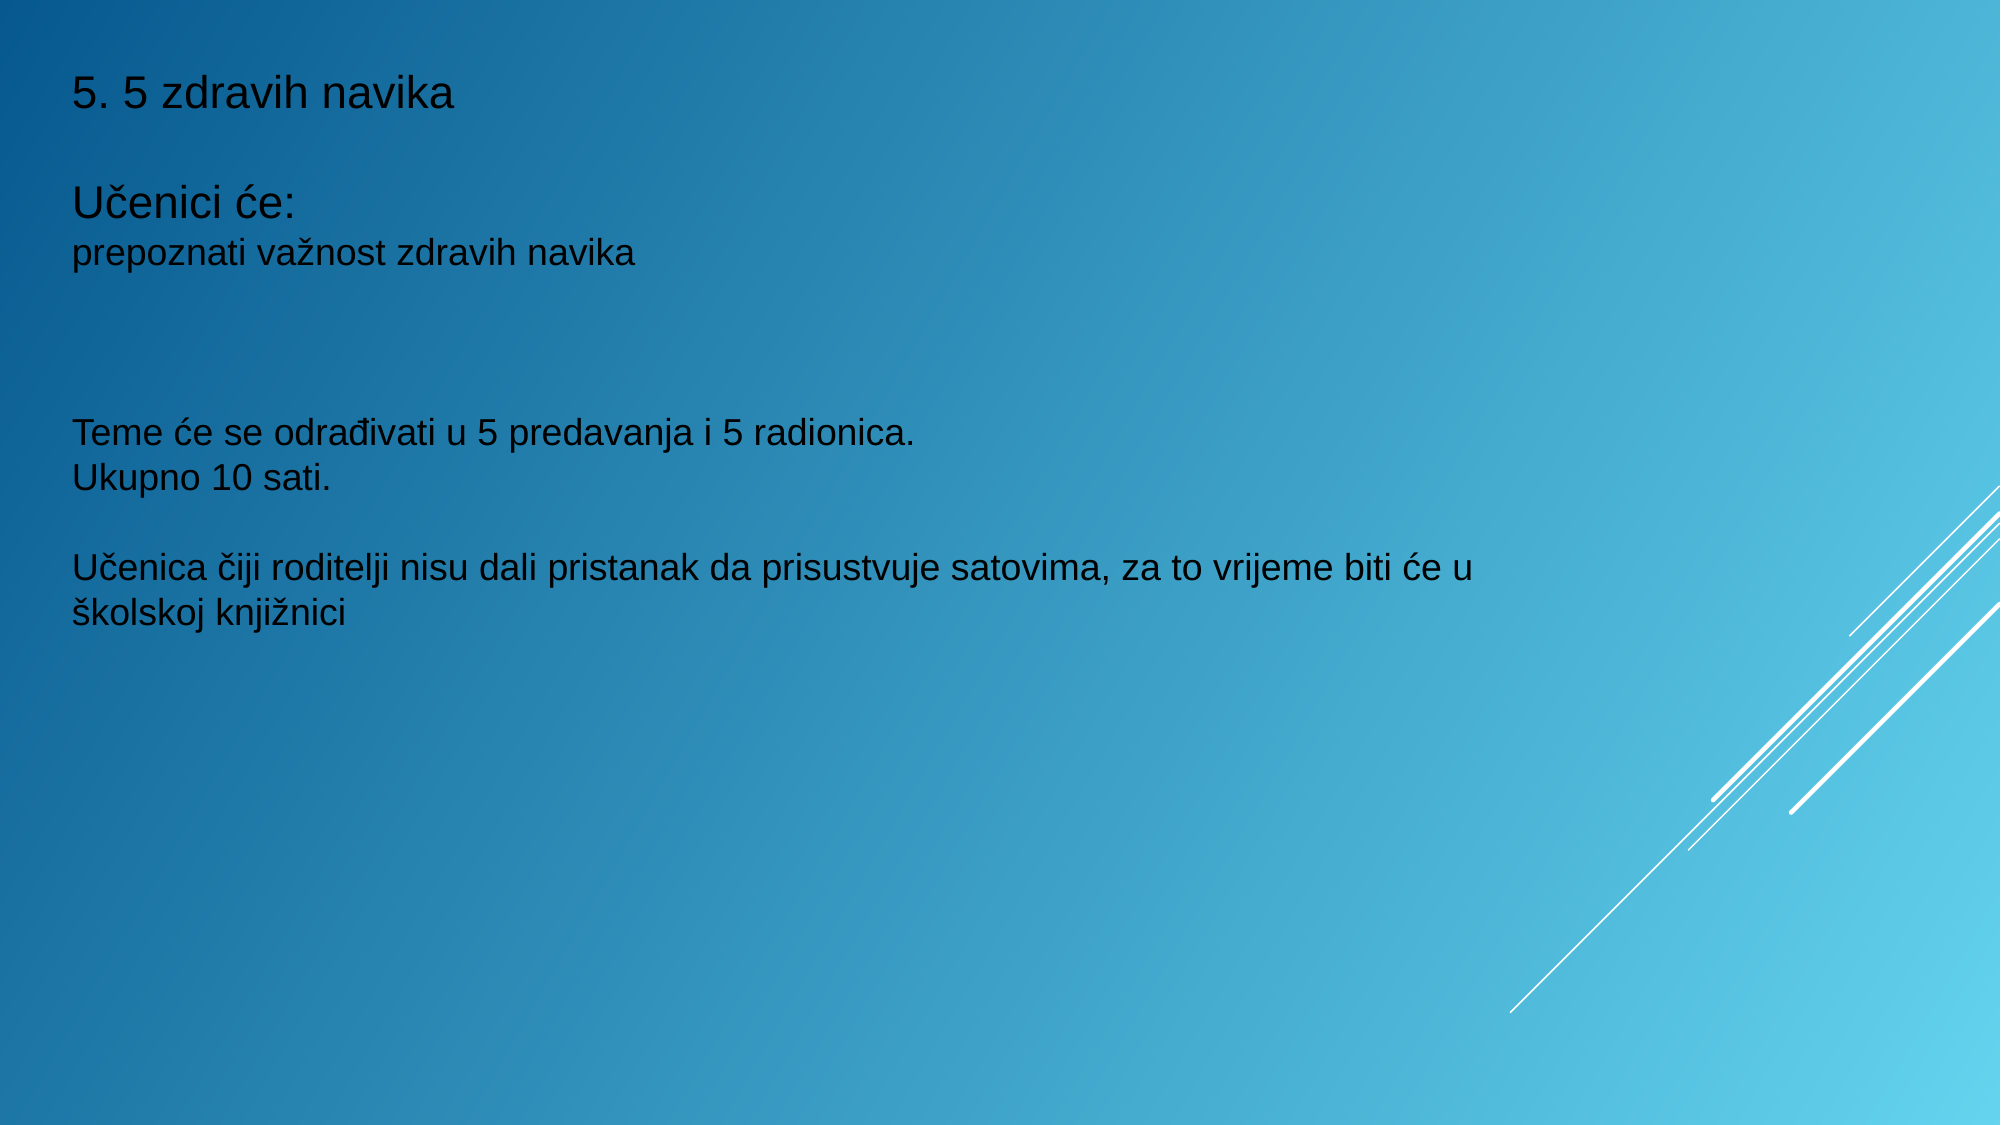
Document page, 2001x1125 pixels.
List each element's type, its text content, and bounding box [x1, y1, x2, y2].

text_box 5. 5 zdravih navika Učenici će: prepoznati važnost zdravih navika Teme će se odrađivati u 5 predavanja i 5 radionica. Ukupno 10 sati. Učenica čiji roditelji nisu dali pristanak da prisustvuje satovima, za to vrijeme biti će u školskoj knjižnici [56, 55, 1500, 647]
